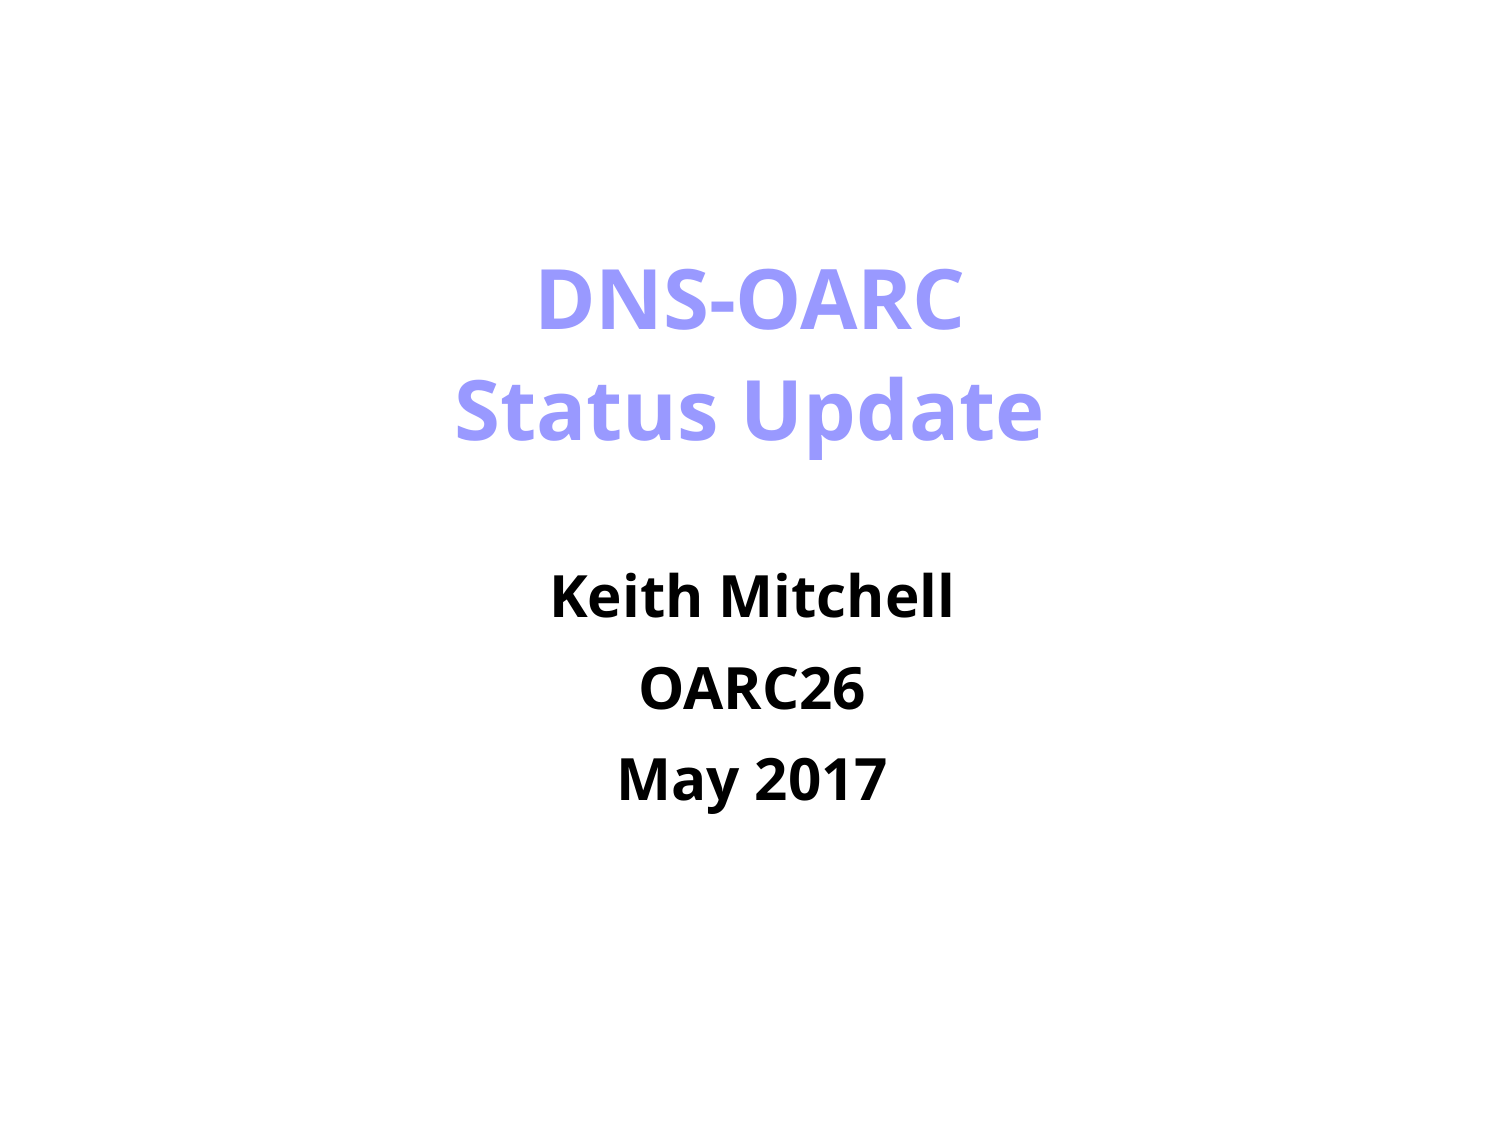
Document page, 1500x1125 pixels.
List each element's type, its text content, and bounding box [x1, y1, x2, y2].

title DNS-OARC Status Update [112, 256, 1388, 448]
subtitle Keith Mitchell OARC26 May 2017 [189, 487, 1240, 885]
